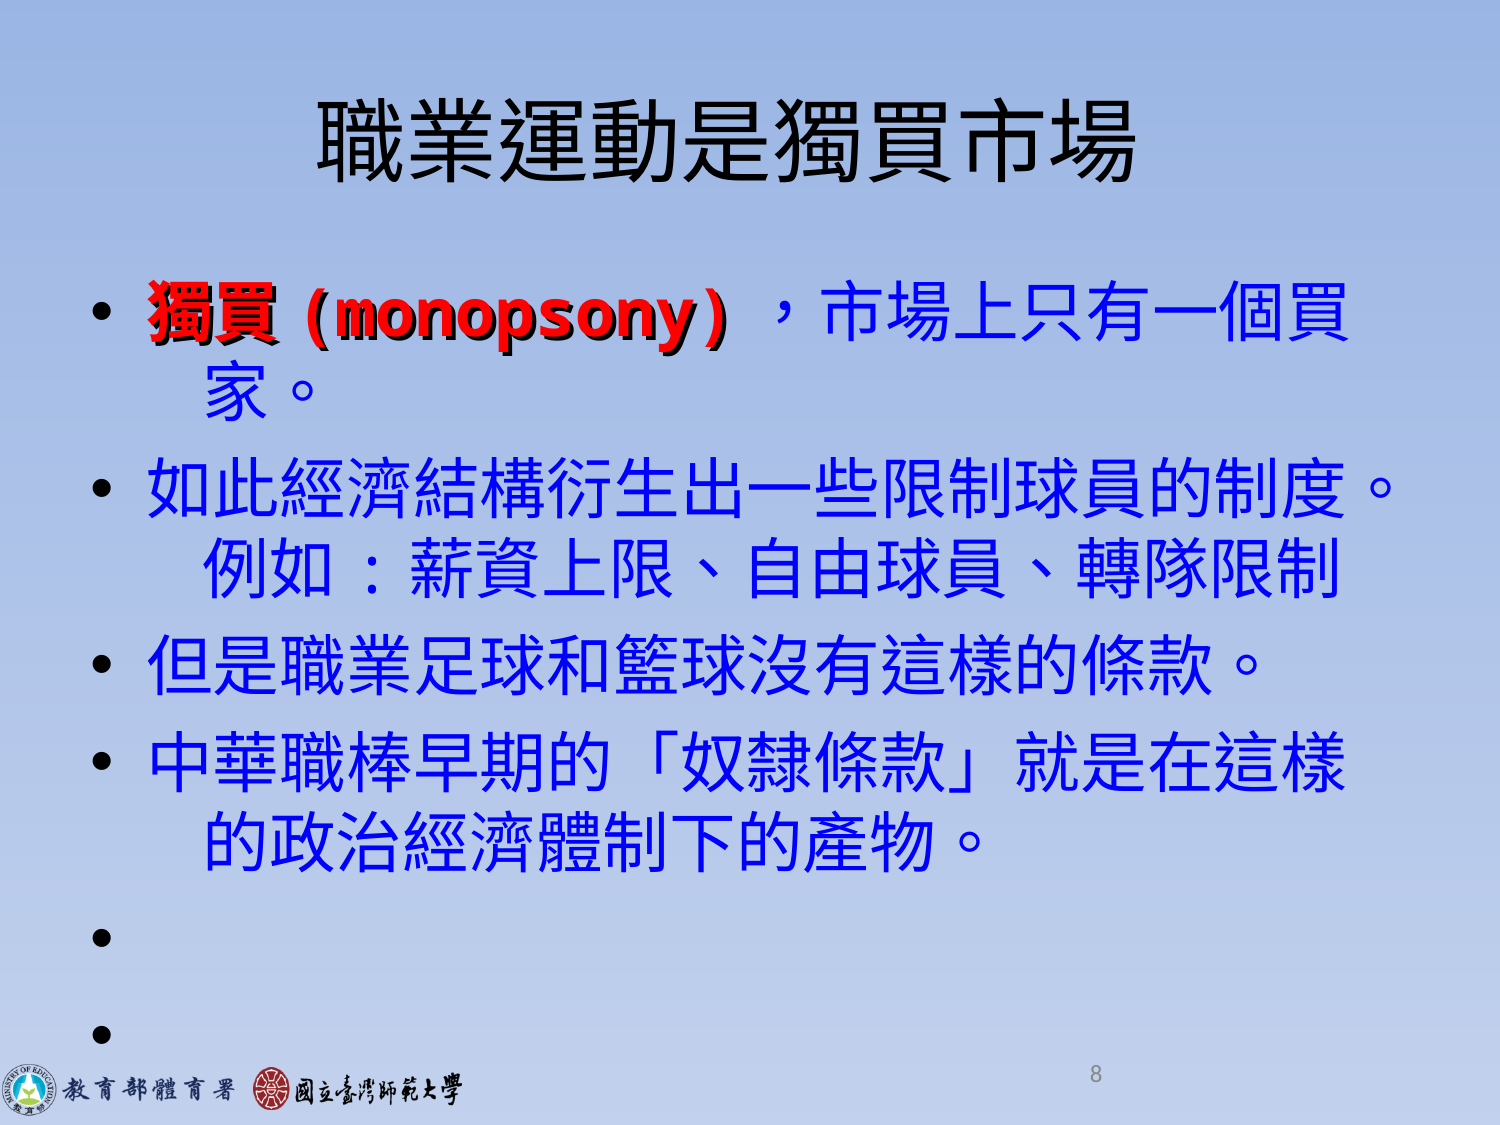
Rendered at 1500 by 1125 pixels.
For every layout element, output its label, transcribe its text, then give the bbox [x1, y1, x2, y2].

text_box [1074, 1042, 1426, 1103]
title 職業運動是獨買市場 [75, 45, 1426, 233]
list 獨買(monopsony)，市場上只有一個買家。 如此經濟結構衍生出一些限制球員的制度。例如:薪資上限、自由球員、轉隊限制 但是職業足球和籃球沒有這樣的條款。 中華職棒早期的「奴隸條款」就是在這樣的政治經濟體制下的產物。 [75, 262, 1426, 1005]
